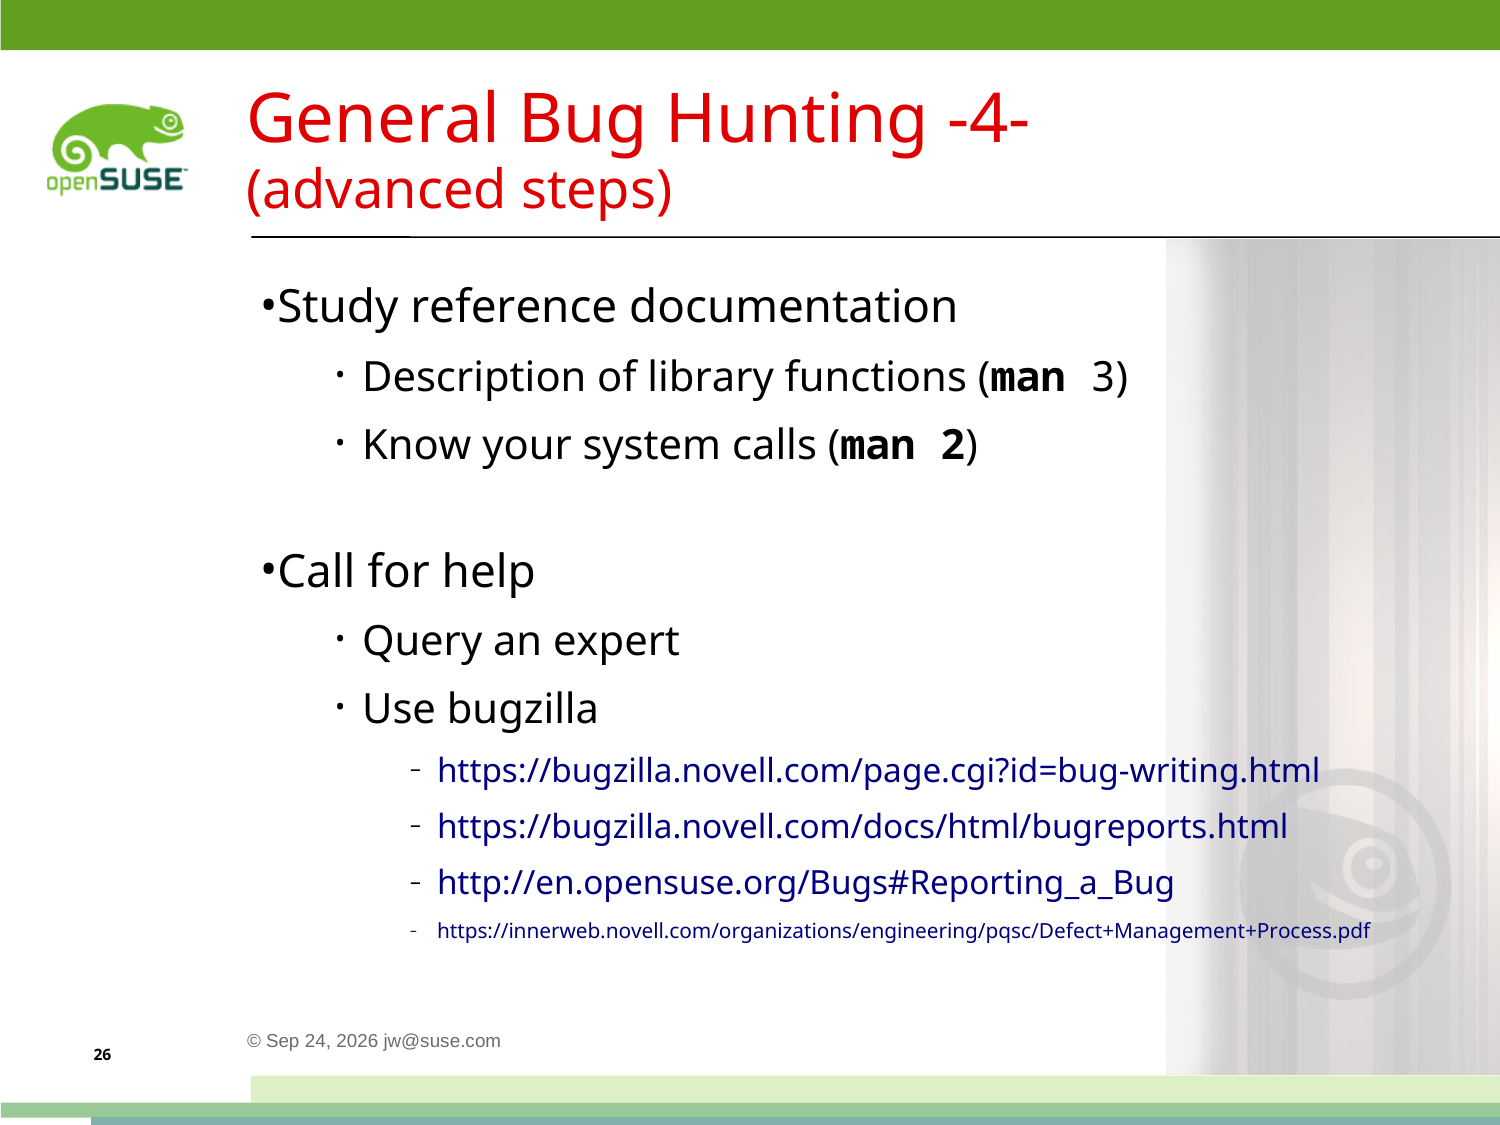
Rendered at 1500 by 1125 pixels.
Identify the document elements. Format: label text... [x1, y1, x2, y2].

title General Bug Hunting -4- (advanced steps) [246, 60, 1409, 239]
list Study reference documentation Description of library functions (man 3) Know your system calls (man 2) Call for help Query an expert Use bugzilla https://bugzilla.novell.com/page.cgi?id=bug-writing.html https://bugzilla.novell.com/docs/html/bugreports.html http://en.opensuse.org/Bugs#Reporting_a_Bug https://innerweb.novell.com/organizations/engineering/pqsc/Defect+Management+Process.pdf [245, 267, 1459, 995]
picture [47, 104, 188, 197]
picture [1166, 239, 1500, 1075]
